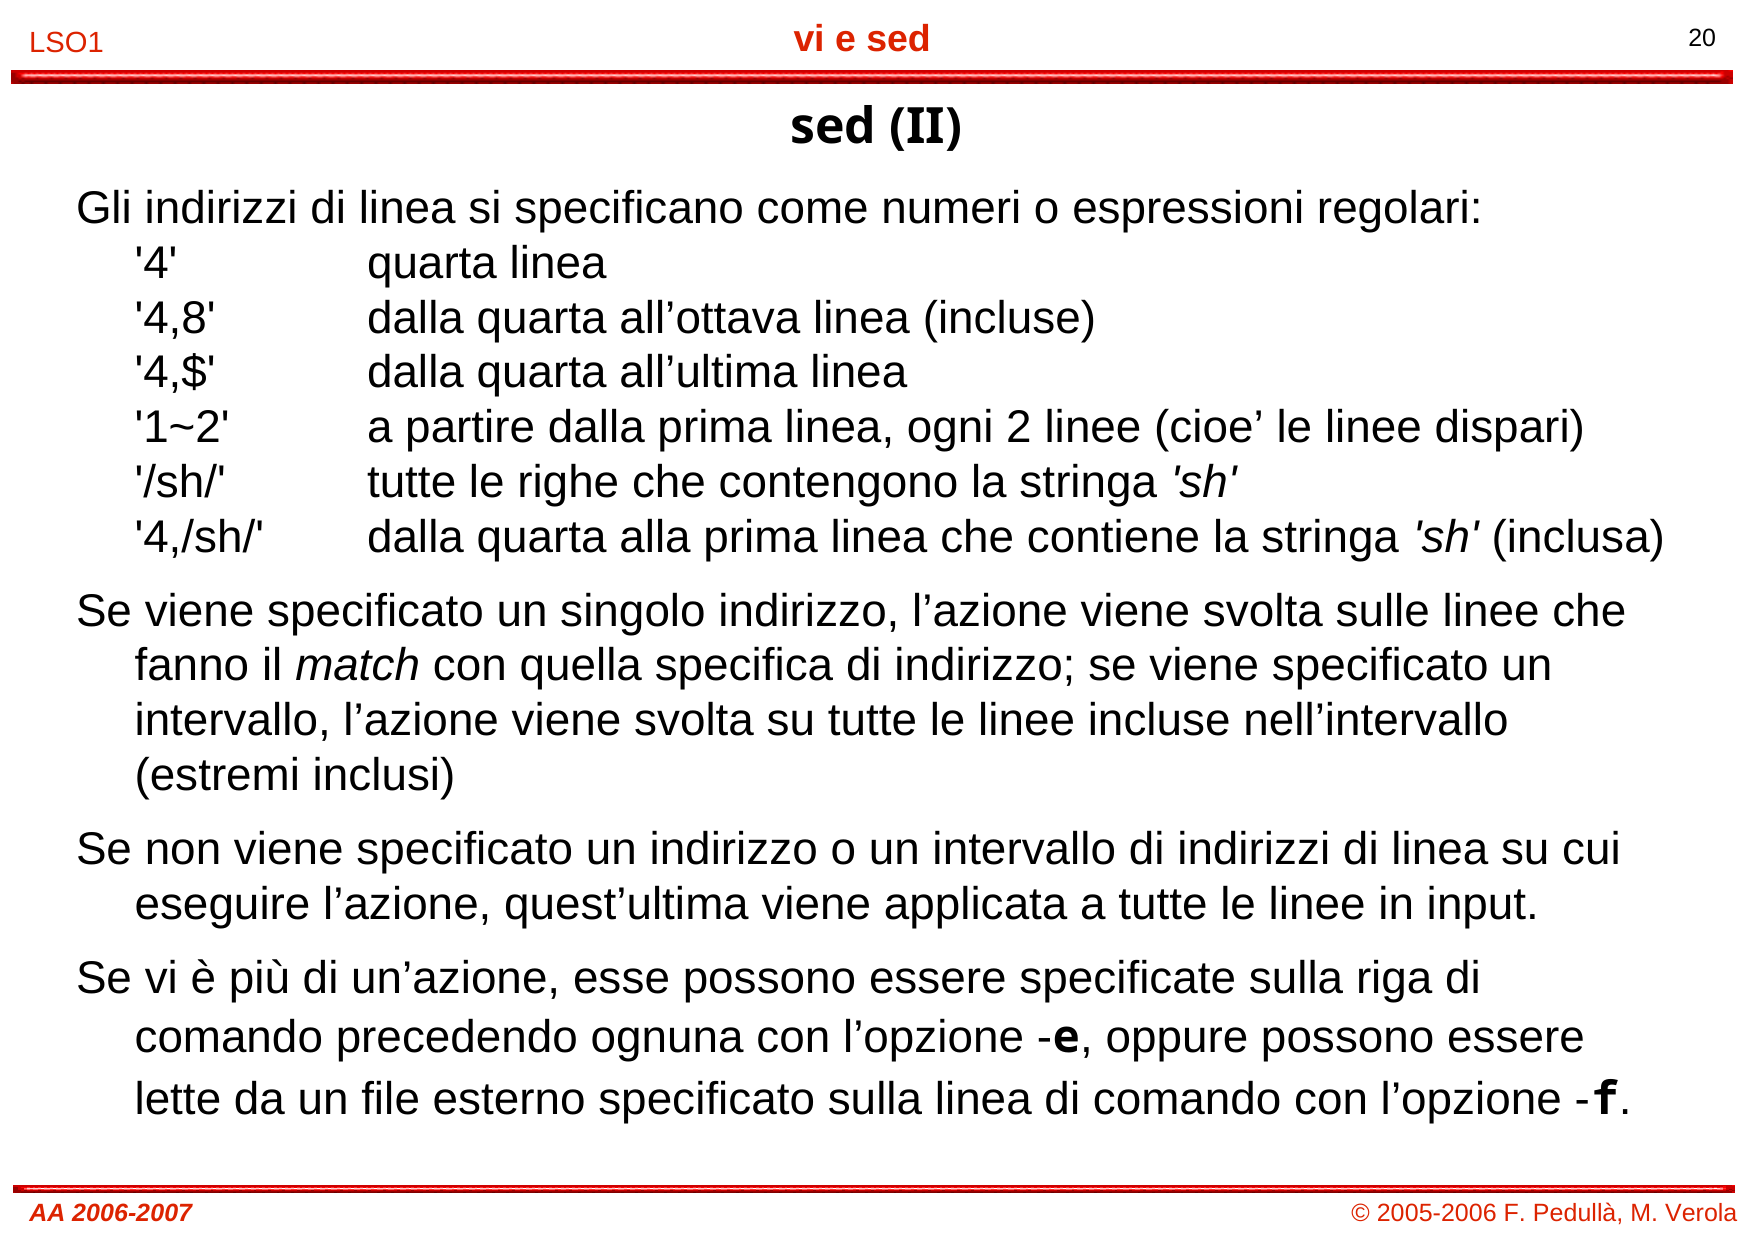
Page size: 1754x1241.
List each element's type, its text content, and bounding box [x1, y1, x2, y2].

list Gli indirizzi di linea si specificano come numeri o espressioni regolari: '4' quarta linea '4,8' dalla quarta all’ottava linea (incluse) '4,$' dalla quarta all’ultima linea '1~2' a partire dalla prima linea, ogni 2 linee (cioe’ le linee dispari) '/sh/' tutte le righe che contengono la stringa 'sh' '4,/sh/' dalla quarta alla prima linea che contiene la stringa 'sh' (inclusa) Se viene specificato un singolo indirizzo, l’azione viene svolta sulle linee che fanno il match con quella specifica di indirizzo; se viene specificato un intervallo, l’azione viene svolta su tutte le linee incluse nell’intervallo (estremi inclusi) Se non viene specificato un indirizzo o un intervallo di indirizzi di linea su cui eseguire l’azione, quest’ultima viene applicata a tutte le linee in input. Se vi è più di un’azione, esse possono essere specificate sulla riga di comando precedendo ognuna con l’opzione -e, oppure possono essere lette da un file esterno specificato sulla linea di comando con l’opzione -f. [58, 171, 1696, 1131]
title sed (II) [363, 78, 1390, 171]
picture [13, 1185, 1735, 1193]
picture [11, 70, 1733, 84]
